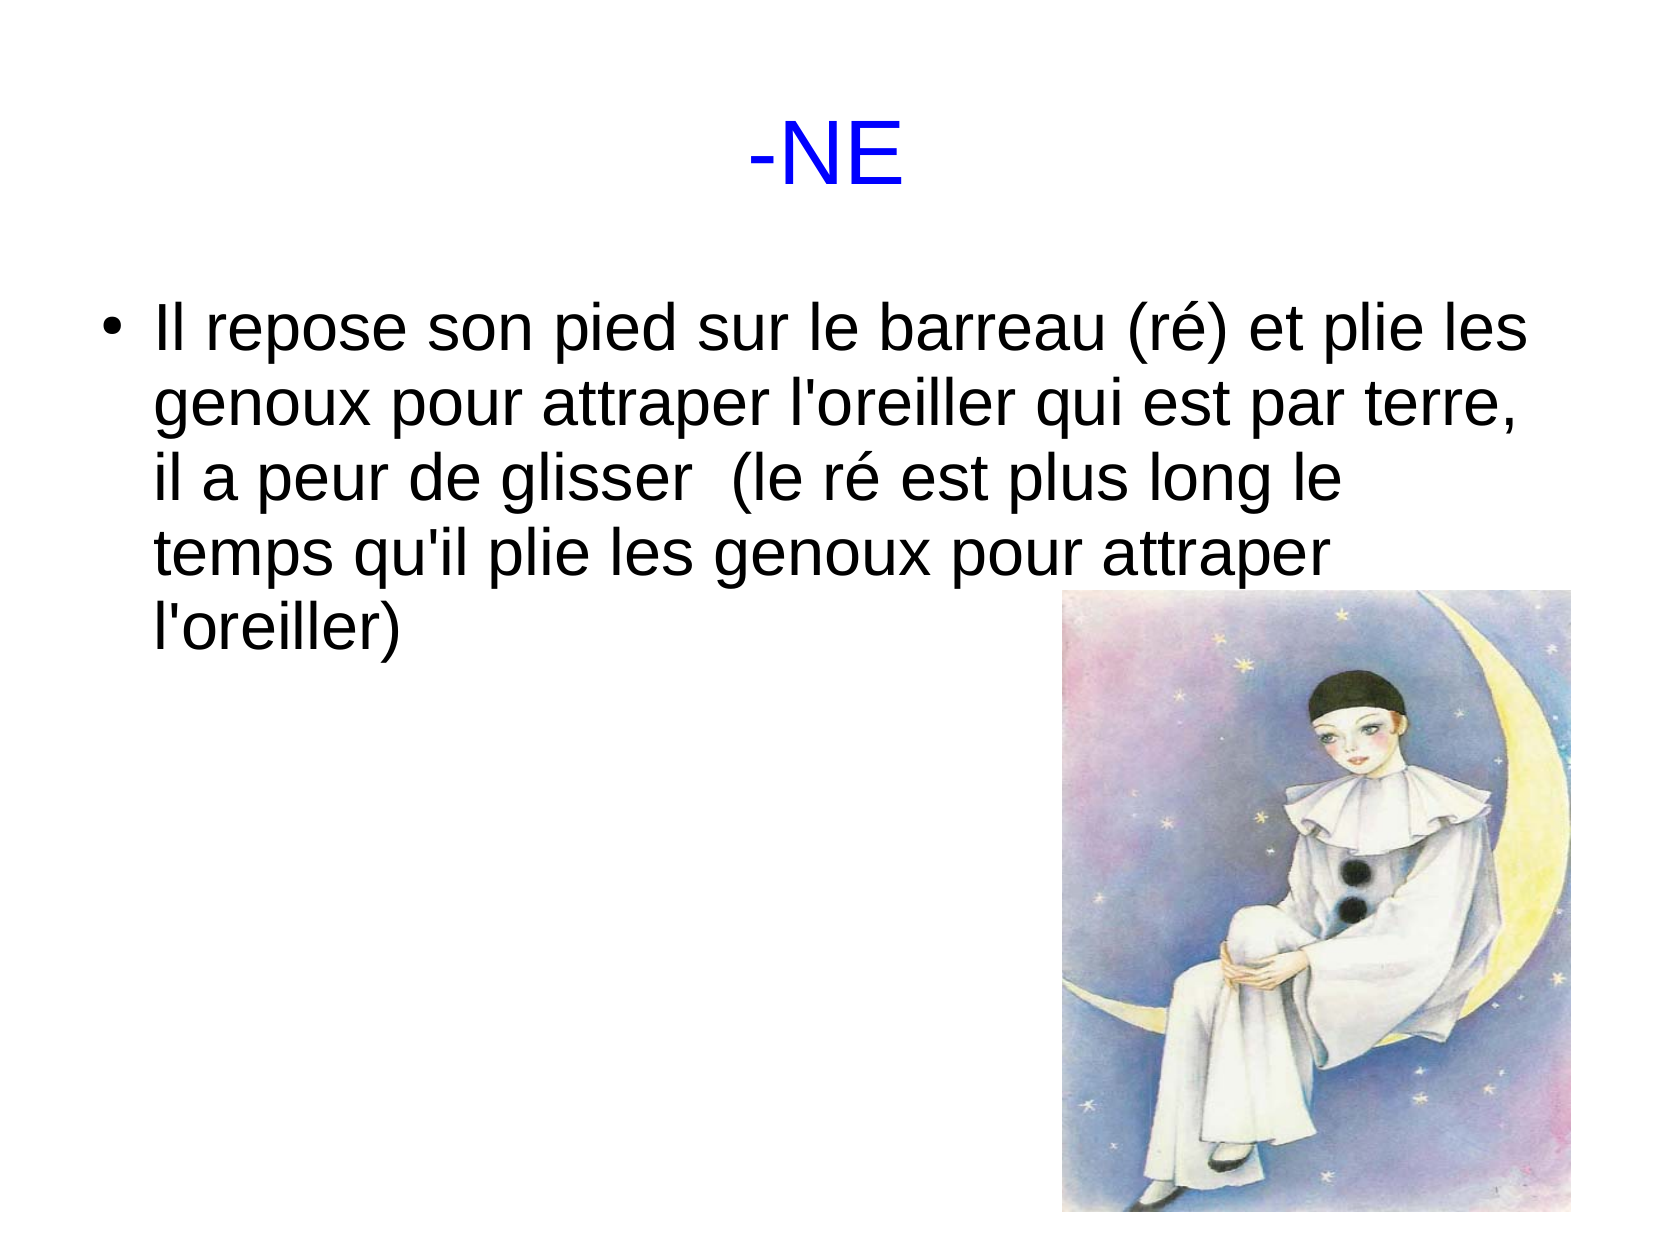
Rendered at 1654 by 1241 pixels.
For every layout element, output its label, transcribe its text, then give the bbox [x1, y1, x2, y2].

title -NE [82, 49, 1571, 257]
picture [1062, 590, 1571, 1212]
list Il repose son pied sur le barreau (ré) et plie les genoux pour attraper l'oreiller qui est par terre, il a peur de glisser (le ré est plus long le temps qu'il plie les genoux pour attraper l'oreiller) [82, 290, 1538, 1010]
